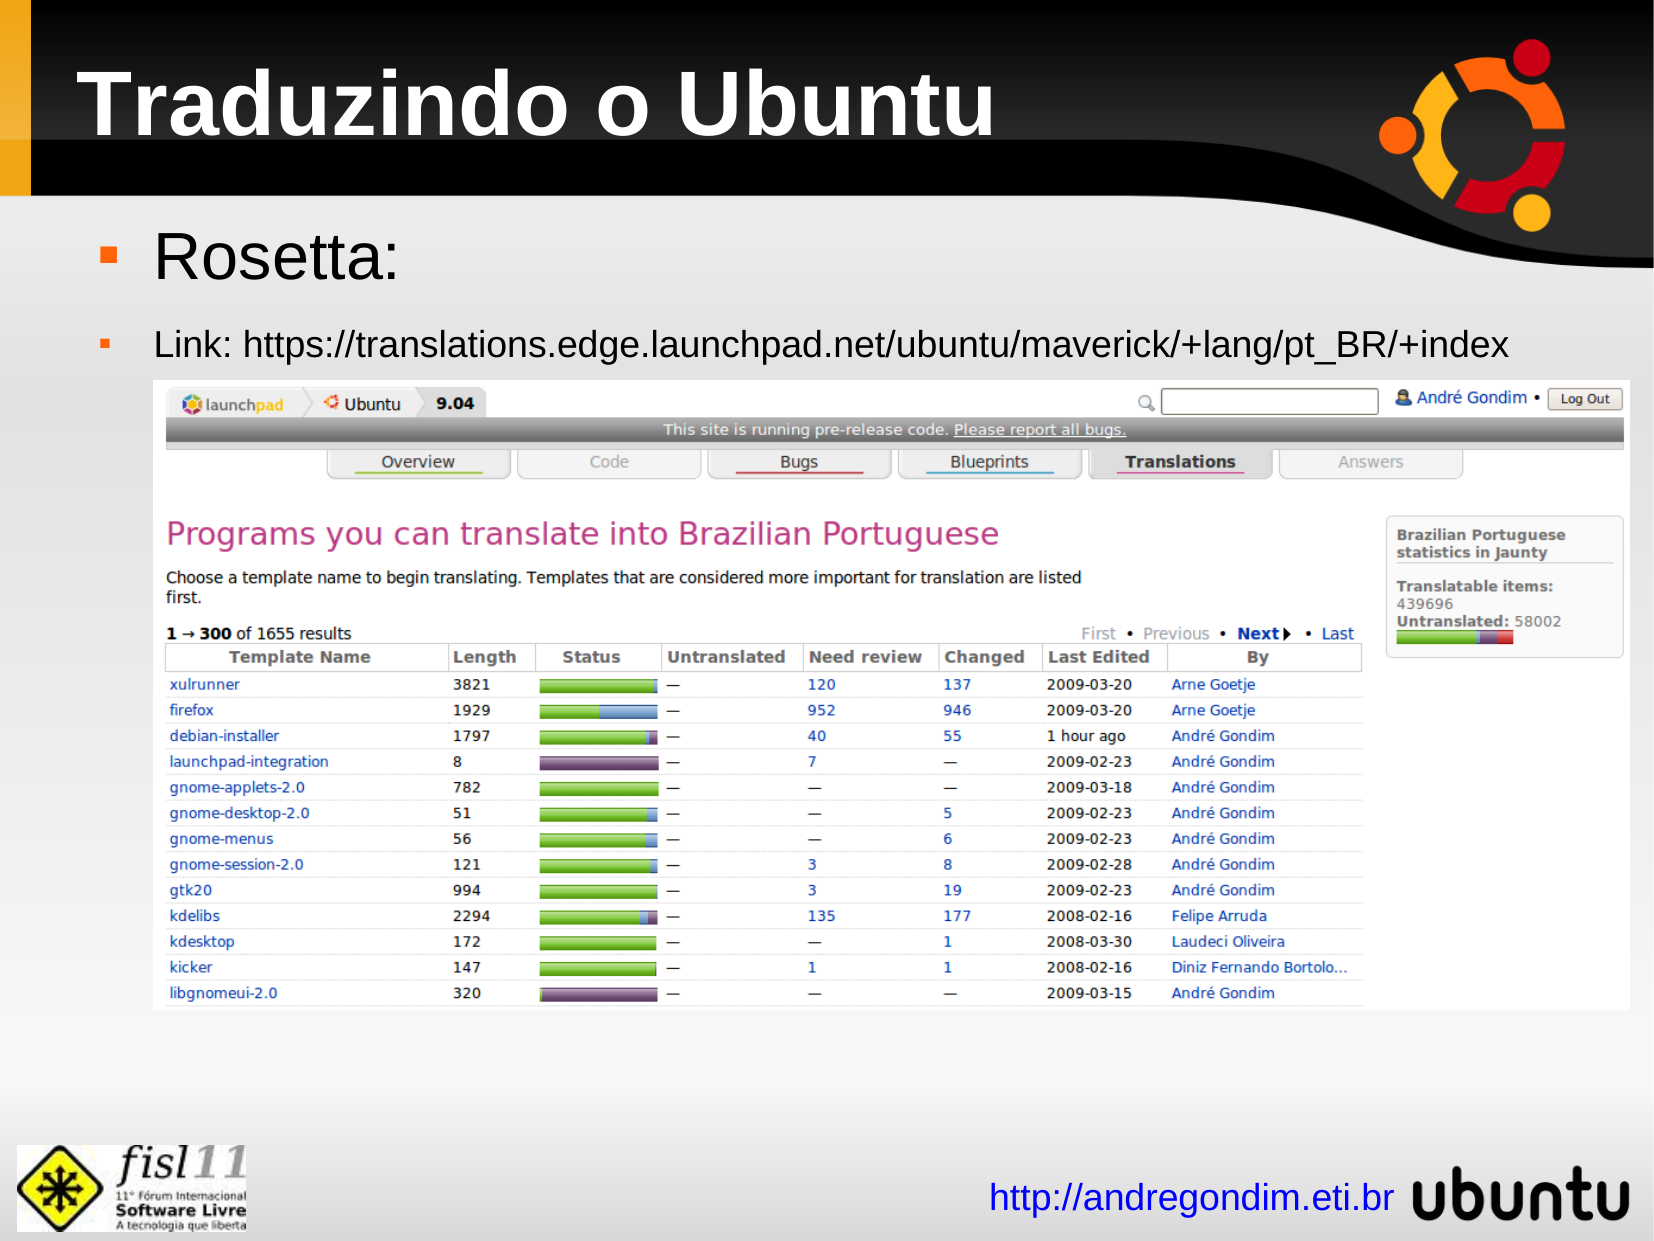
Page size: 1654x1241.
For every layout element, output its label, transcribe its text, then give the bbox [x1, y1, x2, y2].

list Rosetta: Link: https://translations.edge.launchpad.net/ubuntu/maverick/+lang/pt_BR/+index [82, 219, 1571, 384]
picture [0, 0, 1654, 1241]
title Traduzindo o Ubuntu [76, 0, 1565, 208]
